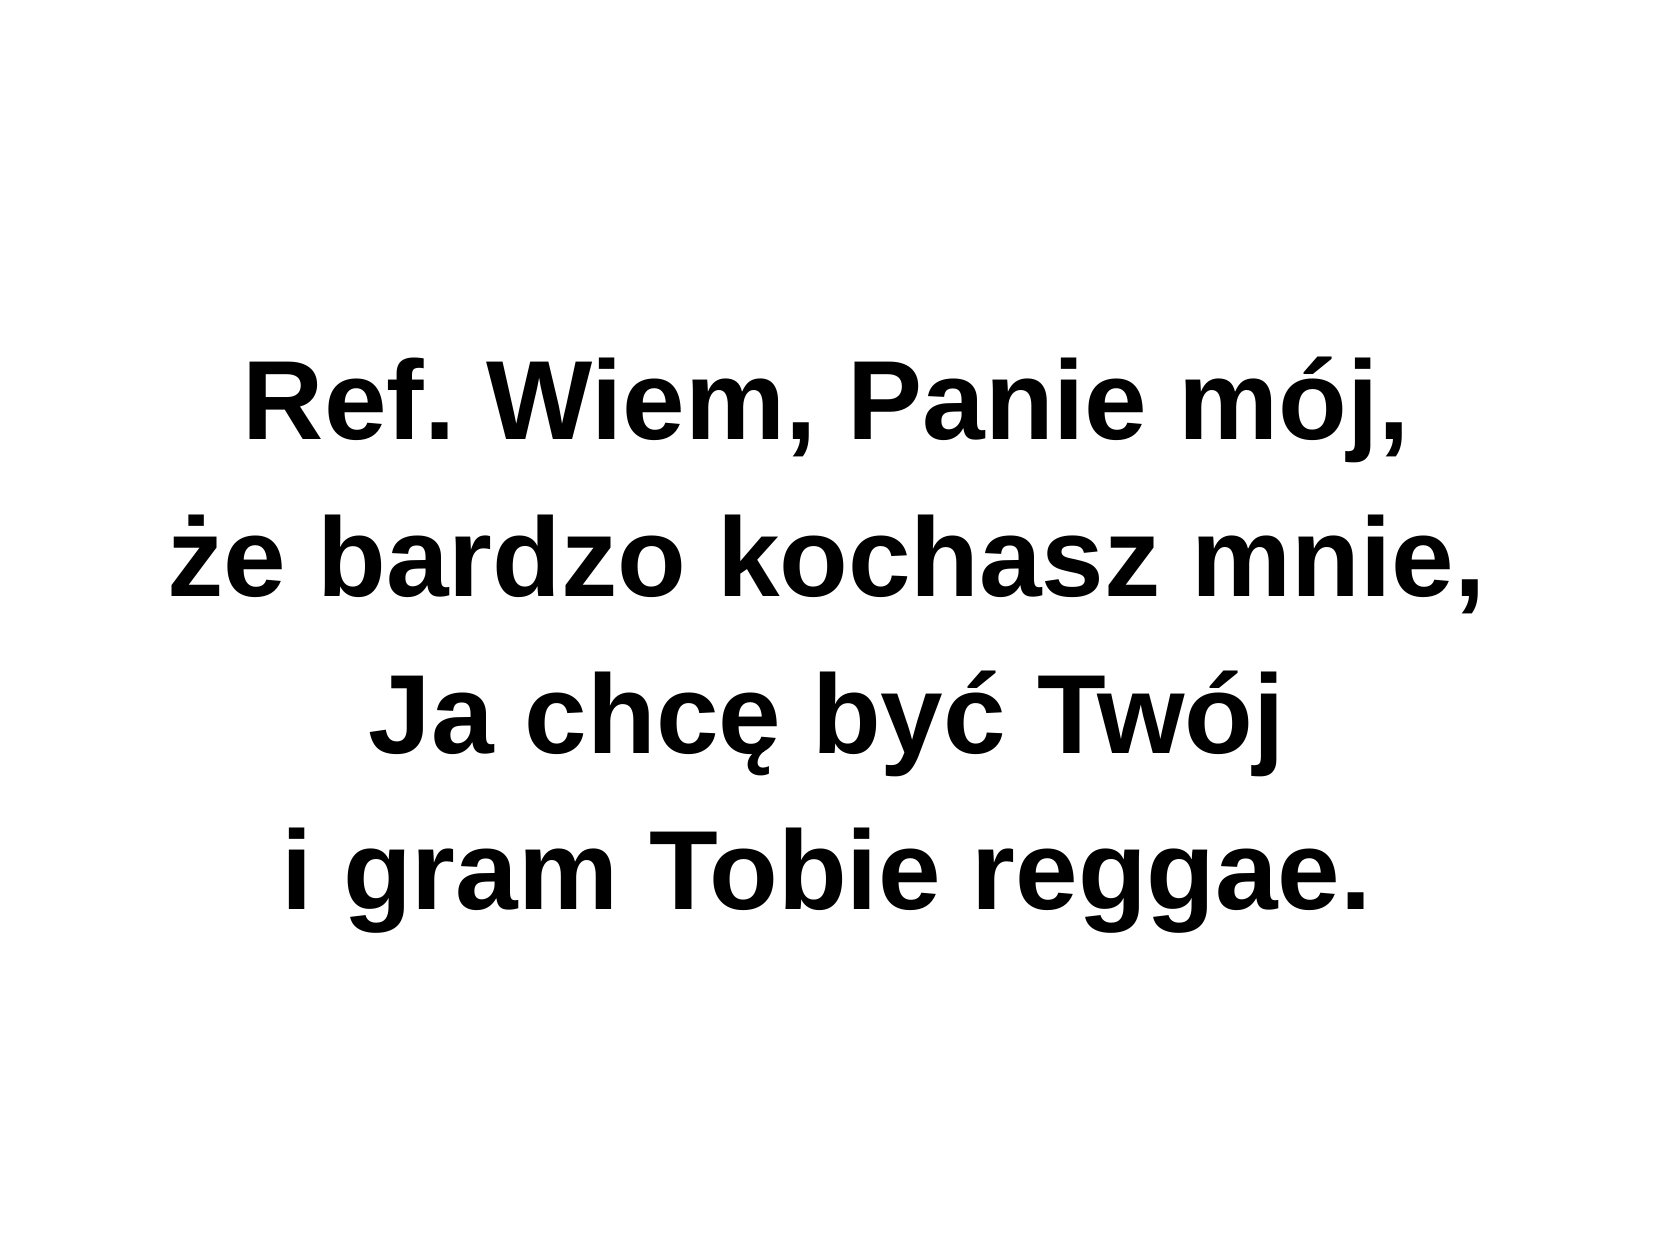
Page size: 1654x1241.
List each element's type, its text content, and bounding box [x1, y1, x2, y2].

subtitle Ref. Wiem, Panie mój, że bardzo kochasz mnie, Ja chcę być Twój i gram Tobie reggae. [0, 0, 1654, 1241]
